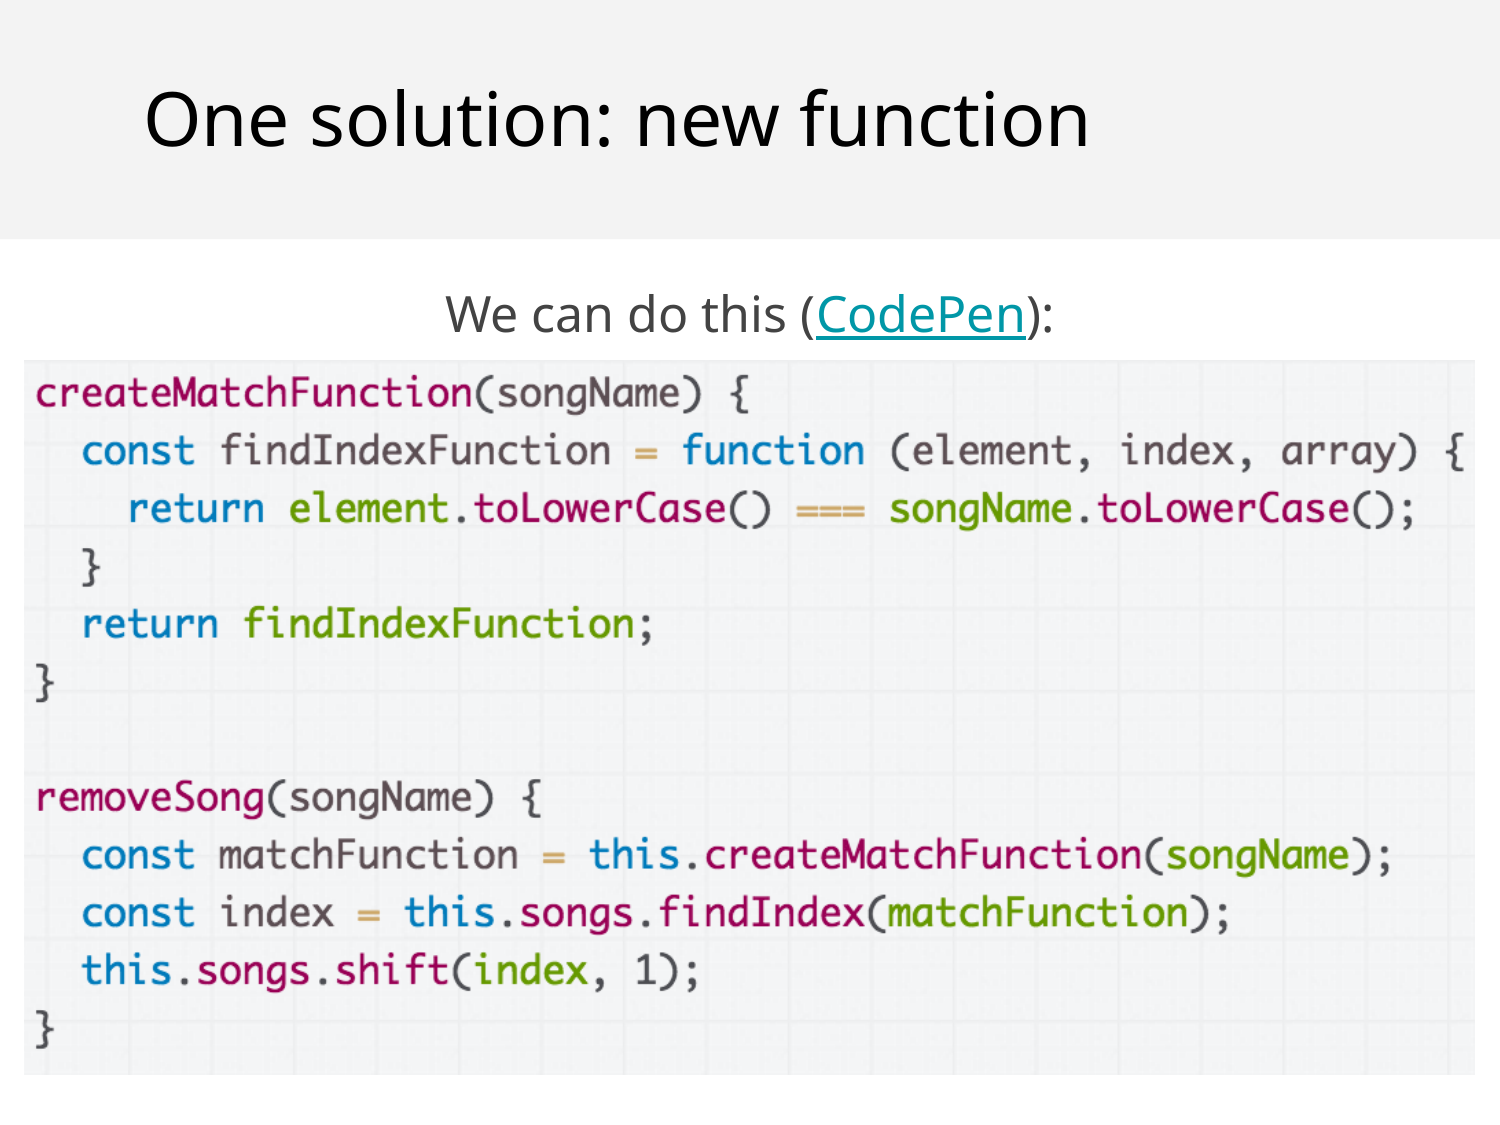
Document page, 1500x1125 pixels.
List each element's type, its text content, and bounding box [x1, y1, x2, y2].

list We can do this (CodePen): [122, 257, 1378, 336]
title One solution: new function [128, 56, 1372, 183]
picture [24, 360, 1475, 1075]
